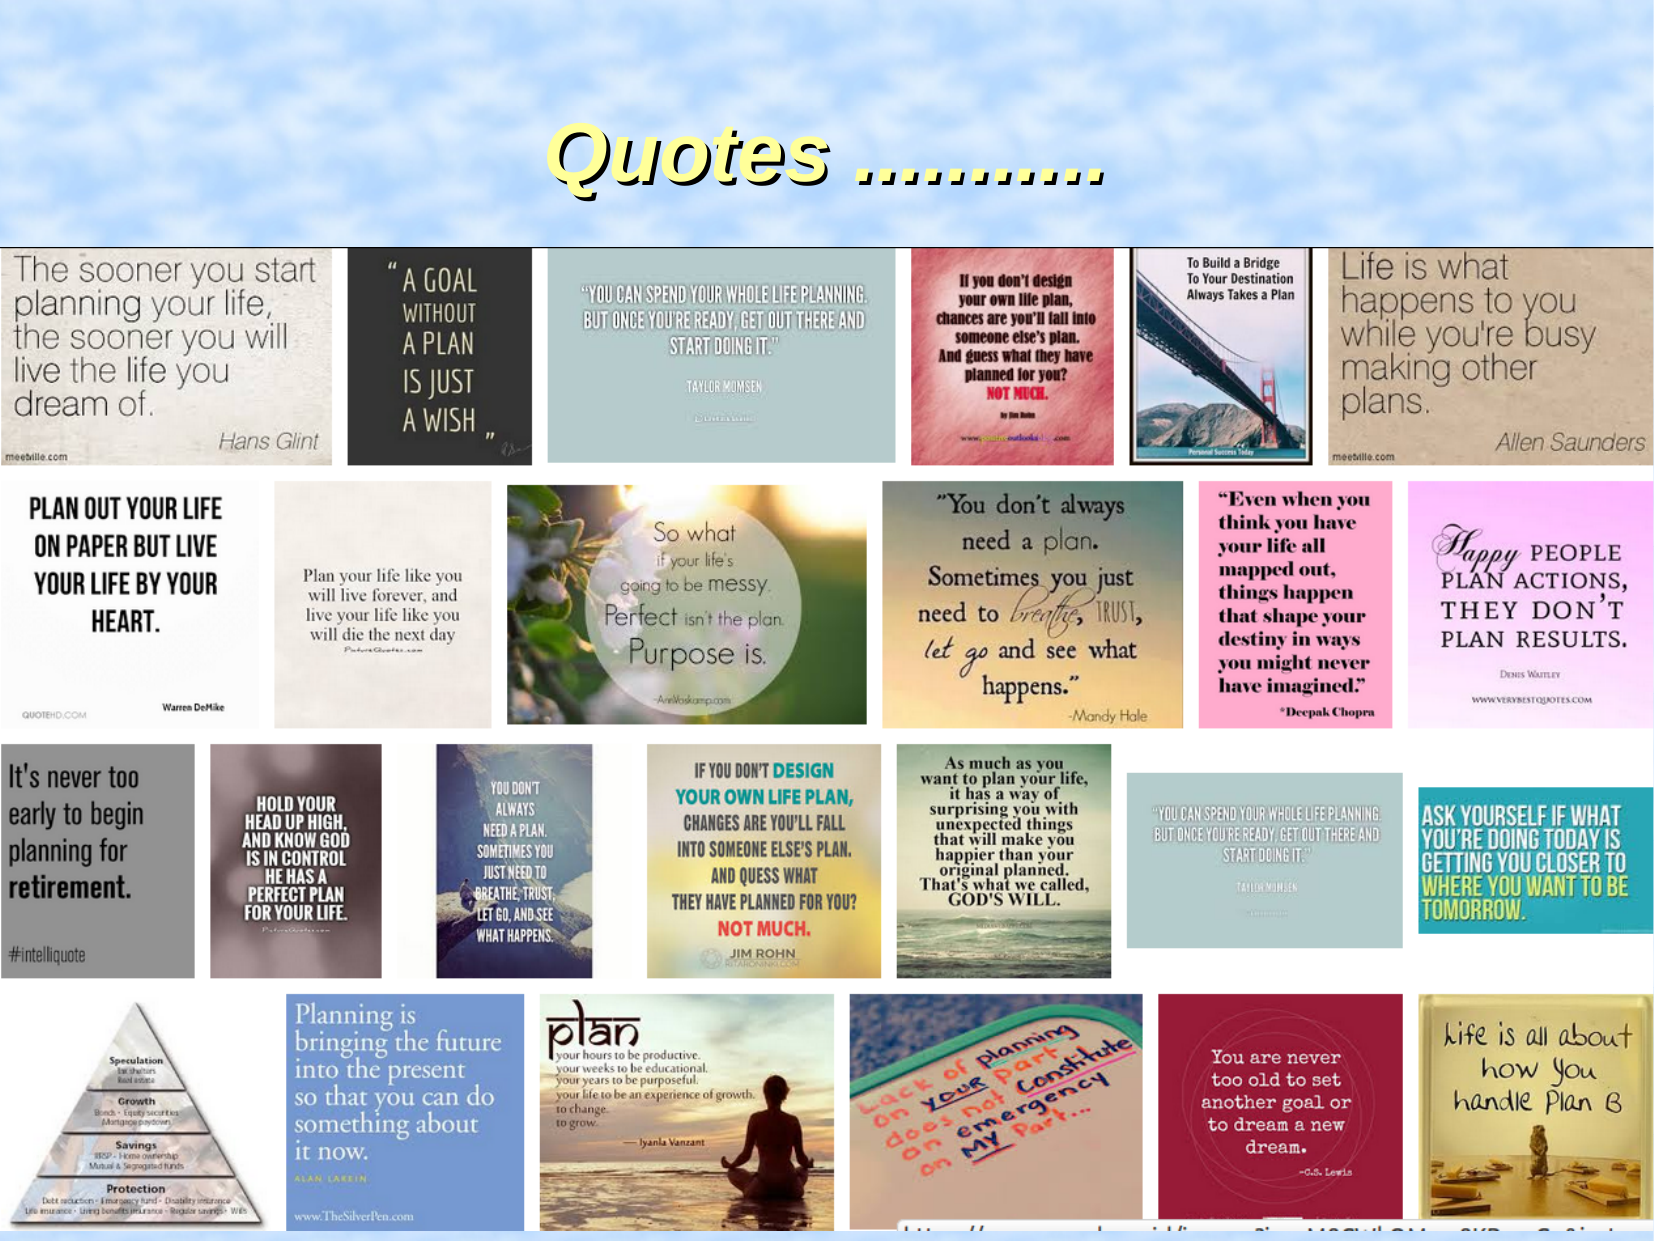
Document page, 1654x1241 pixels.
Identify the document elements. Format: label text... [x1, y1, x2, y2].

title Quotes ........... [82, 49, 1571, 247]
picture [0, 0, 1654, 1241]
